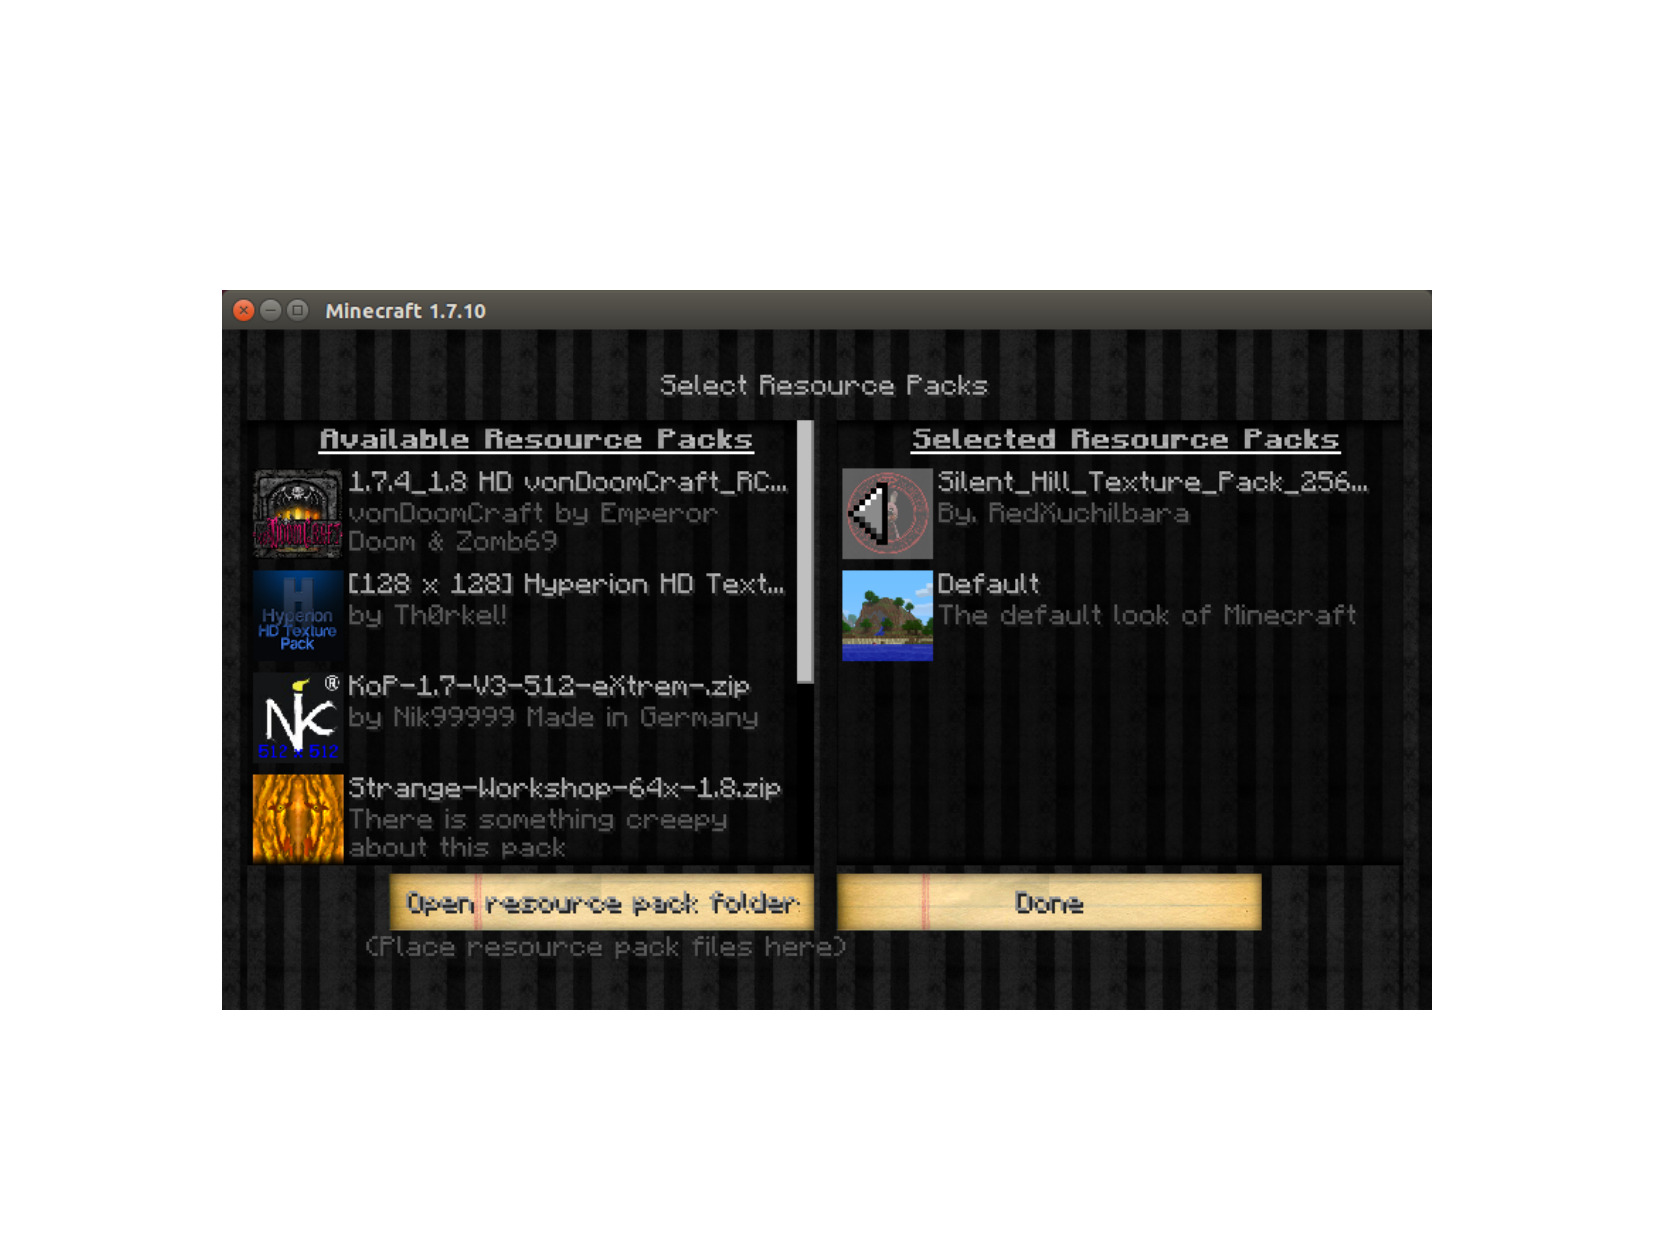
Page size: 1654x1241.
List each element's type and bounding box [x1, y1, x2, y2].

picture [222, 290, 1432, 1010]
